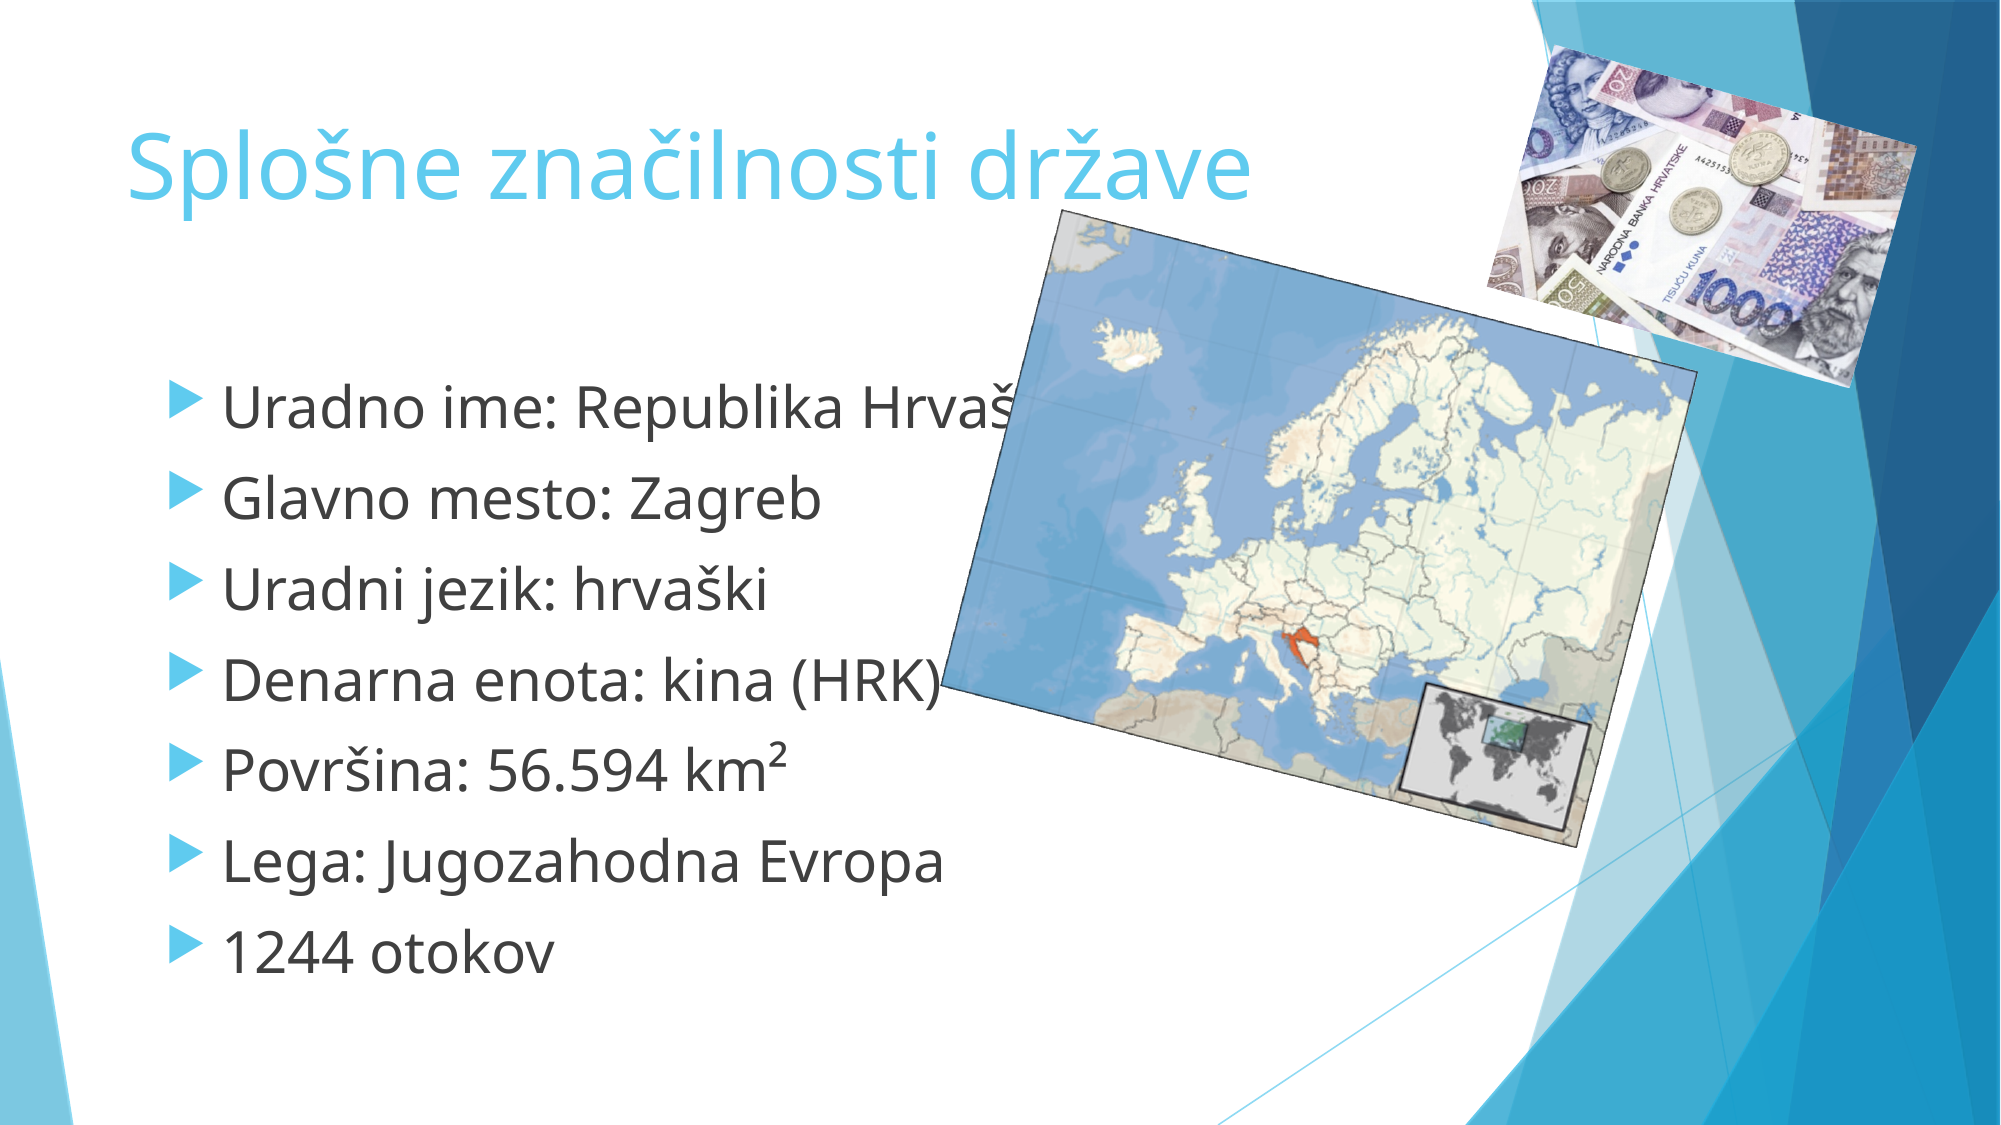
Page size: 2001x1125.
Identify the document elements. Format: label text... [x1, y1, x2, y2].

list Uradno ime: Republika Hrvaška Glavno mesto: Zagreb Uradni jezik: hrvaški Denarna enota: kina (HRK) Površina: 56.594 km² Lega: Jugozahodna Evropa 1244 otokov [149, 363, 1850, 1021]
title Splošne značilnosti države [111, 99, 1522, 317]
picture [939, 208, 1698, 848]
picture [1486, 44, 1917, 388]
